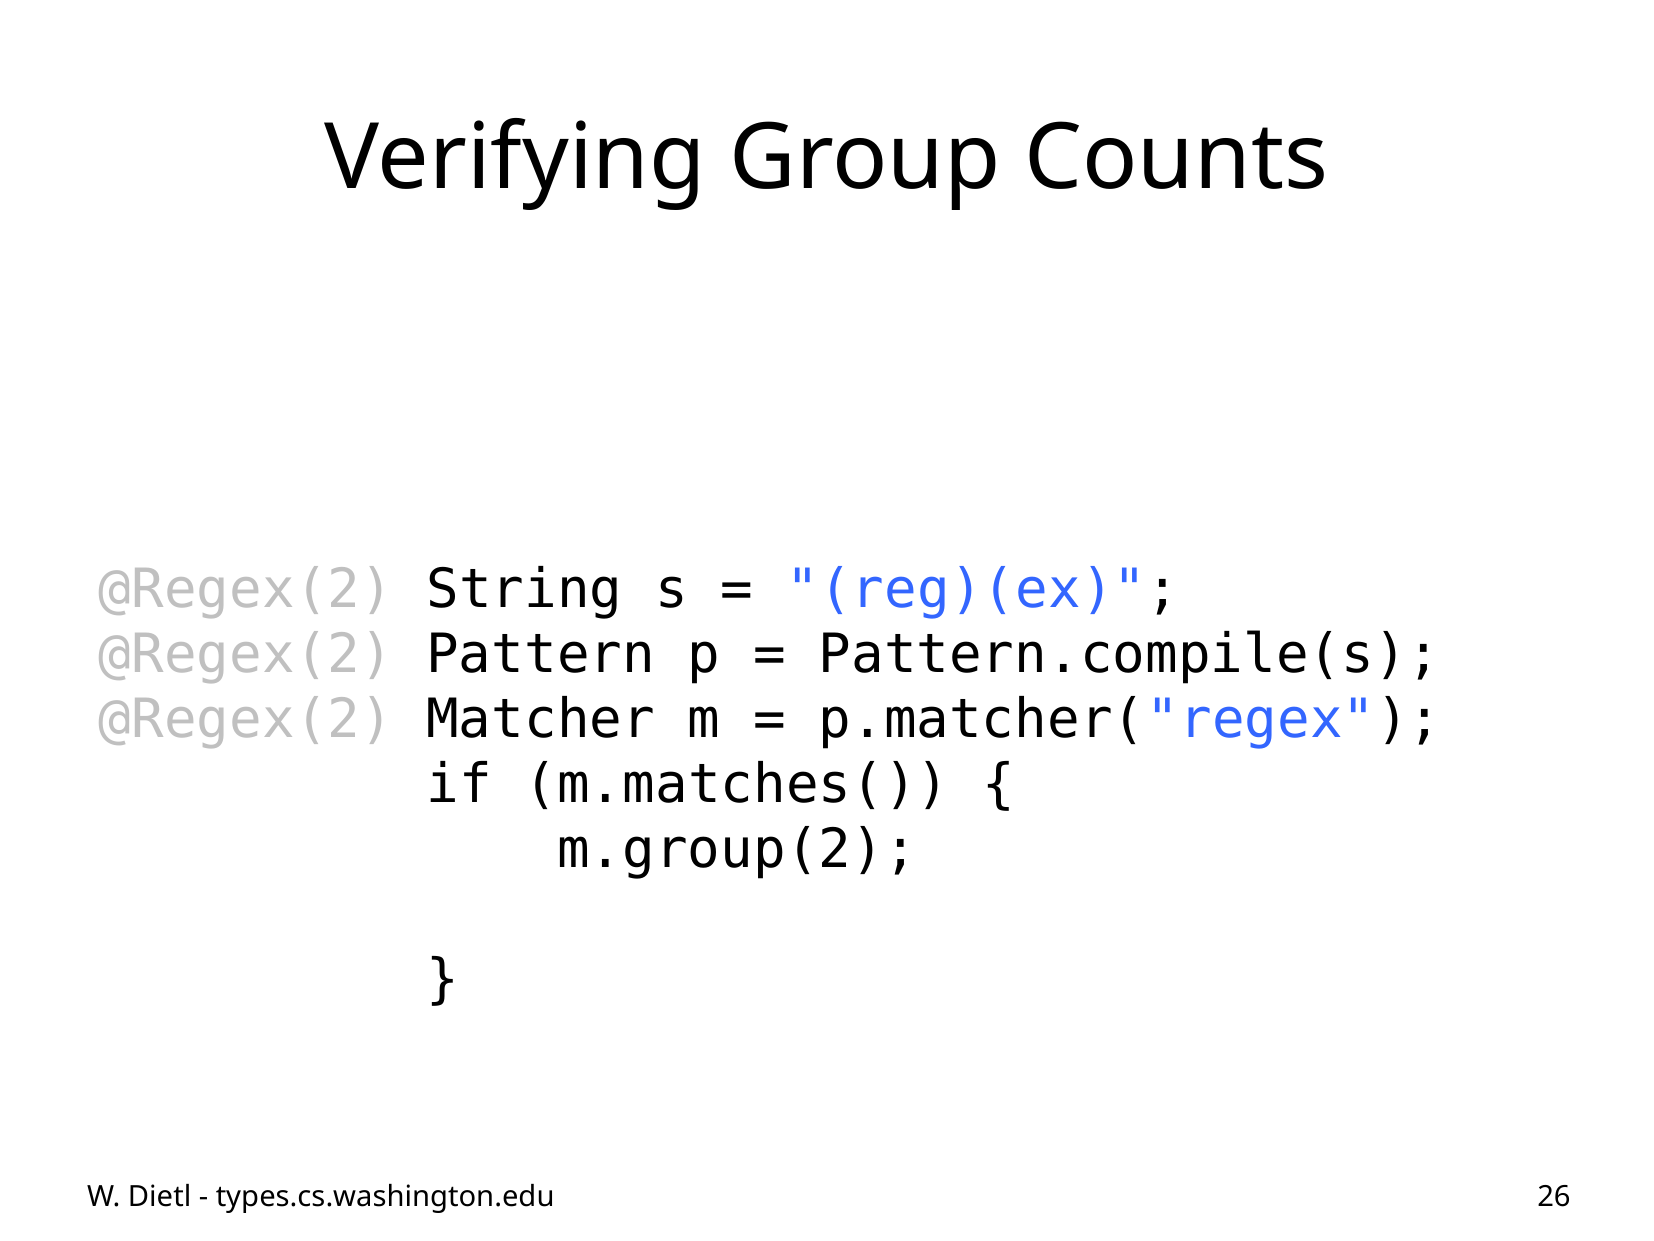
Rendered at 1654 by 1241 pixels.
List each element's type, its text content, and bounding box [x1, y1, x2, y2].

title Verifying Group Counts [82, 49, 1571, 257]
text_box @Regex(2) String s = "(reg)(ex)"; @Regex(2) Pattern p = Pattern.compile(s); @Regex(2) Matcher m = p.matcher("regex"); if (m.matches()) { m.group(2); } [84, 545, 1465, 1016]
